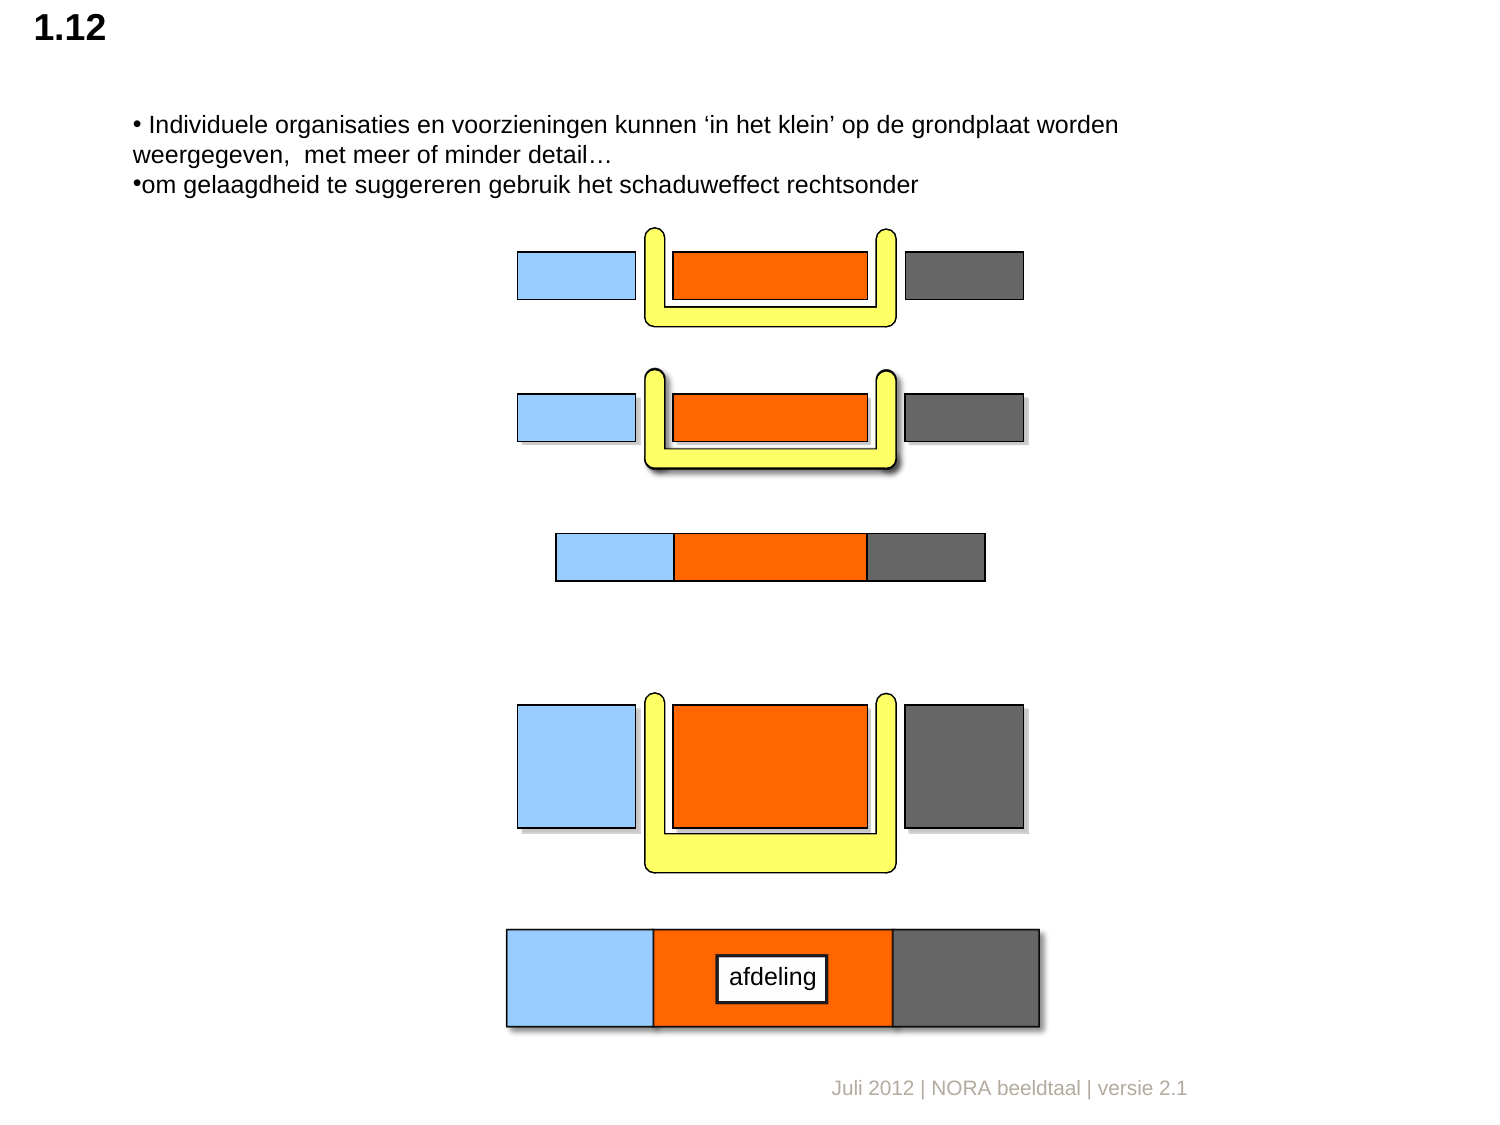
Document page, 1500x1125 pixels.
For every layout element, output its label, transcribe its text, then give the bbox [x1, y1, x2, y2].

picture [638, 362, 911, 484]
text_box [905, 393, 1024, 442]
text_box [905, 252, 1024, 300]
title 1.12 [18, 0, 1294, 101]
text_box [645, 693, 896, 872]
text_box [905, 705, 1024, 829]
text_box [645, 370, 896, 468]
text_box Individuele organisaties en voorzieningen kunnen ‘in het klein’ op de grondplaat worden weergegeven, met meer of minder detail… om gelaagdheid te suggereren gebruik het schaduweffect rechtsonder [118, 100, 1157, 252]
text_box [556, 533, 985, 581]
text_box [517, 252, 636, 300]
text_box afdeling [714, 952, 833, 998]
text_box [673, 705, 868, 829]
text_box [517, 393, 636, 442]
text_box [517, 705, 636, 829]
text_box [645, 252, 896, 326]
picture [500, 923, 1054, 1042]
text_box [673, 252, 868, 300]
